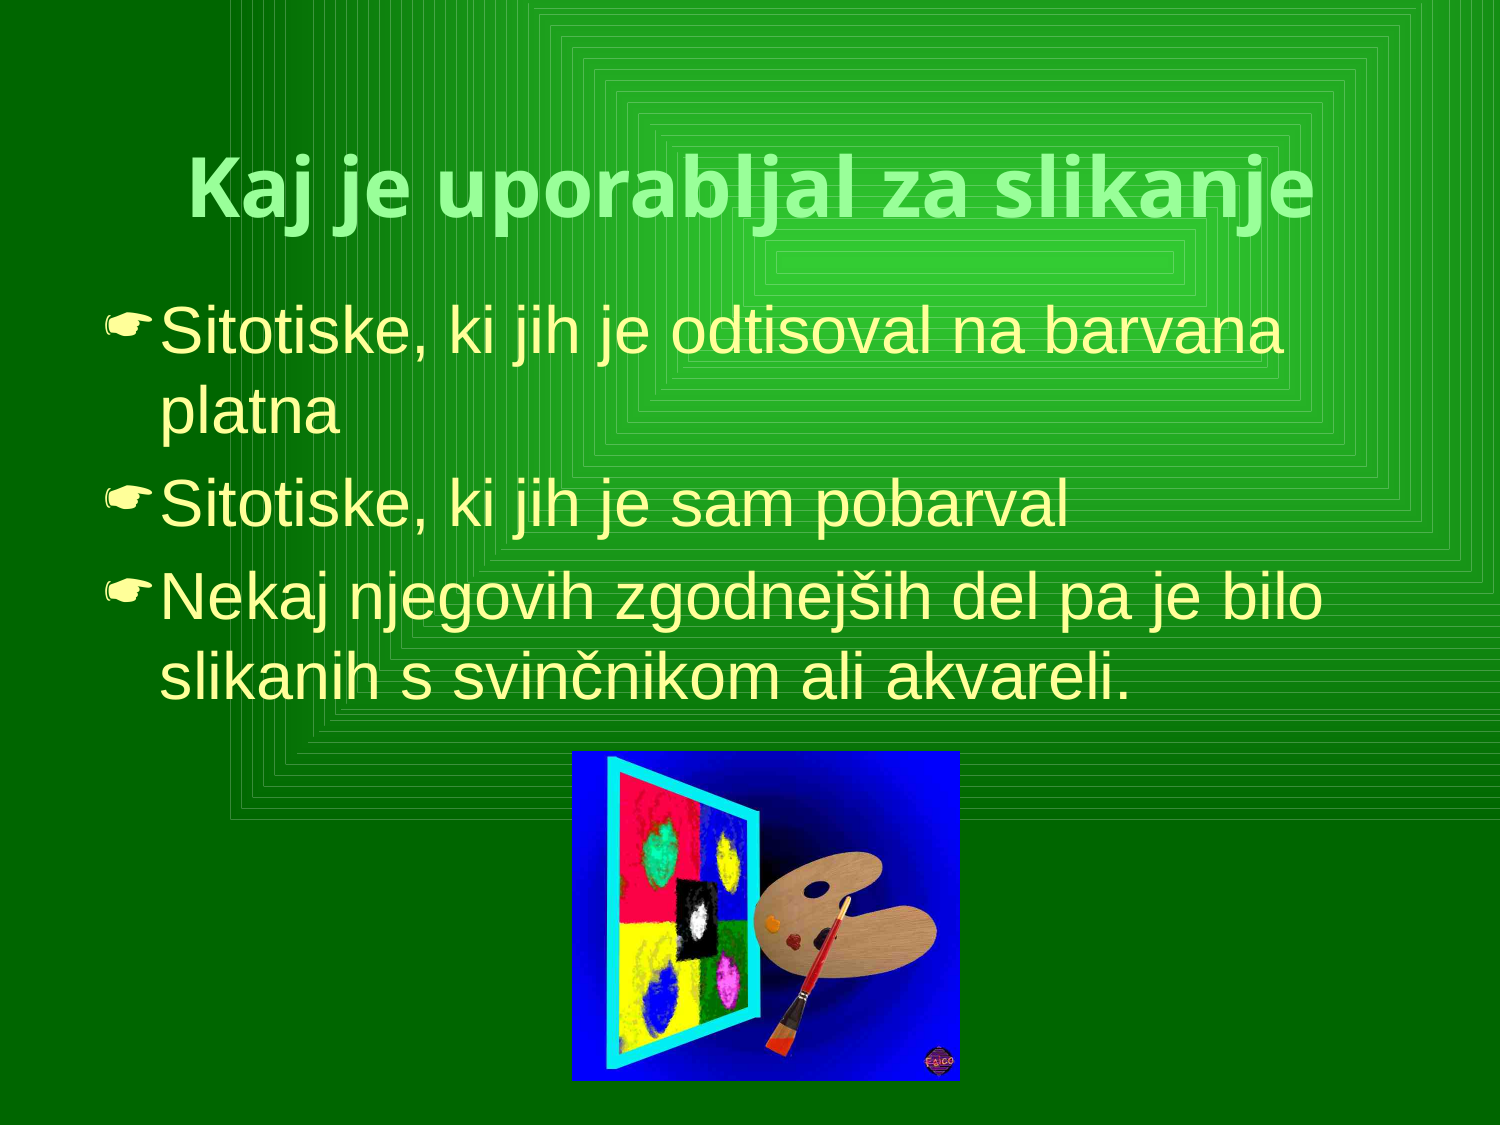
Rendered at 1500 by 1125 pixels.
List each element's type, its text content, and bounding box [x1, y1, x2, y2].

list Sitotiske, ki jih je odtisoval na barvana platna Sitotiske, ki jih je sam pobarval Nekaj njegovih zgodnejših del pa je bilo slikanih s svinčnikom ali akvareli. [88, 278, 1439, 638]
title Kaj je uporabljal za slikanje [76, 90, 1427, 278]
picture [572, 751, 960, 1081]
